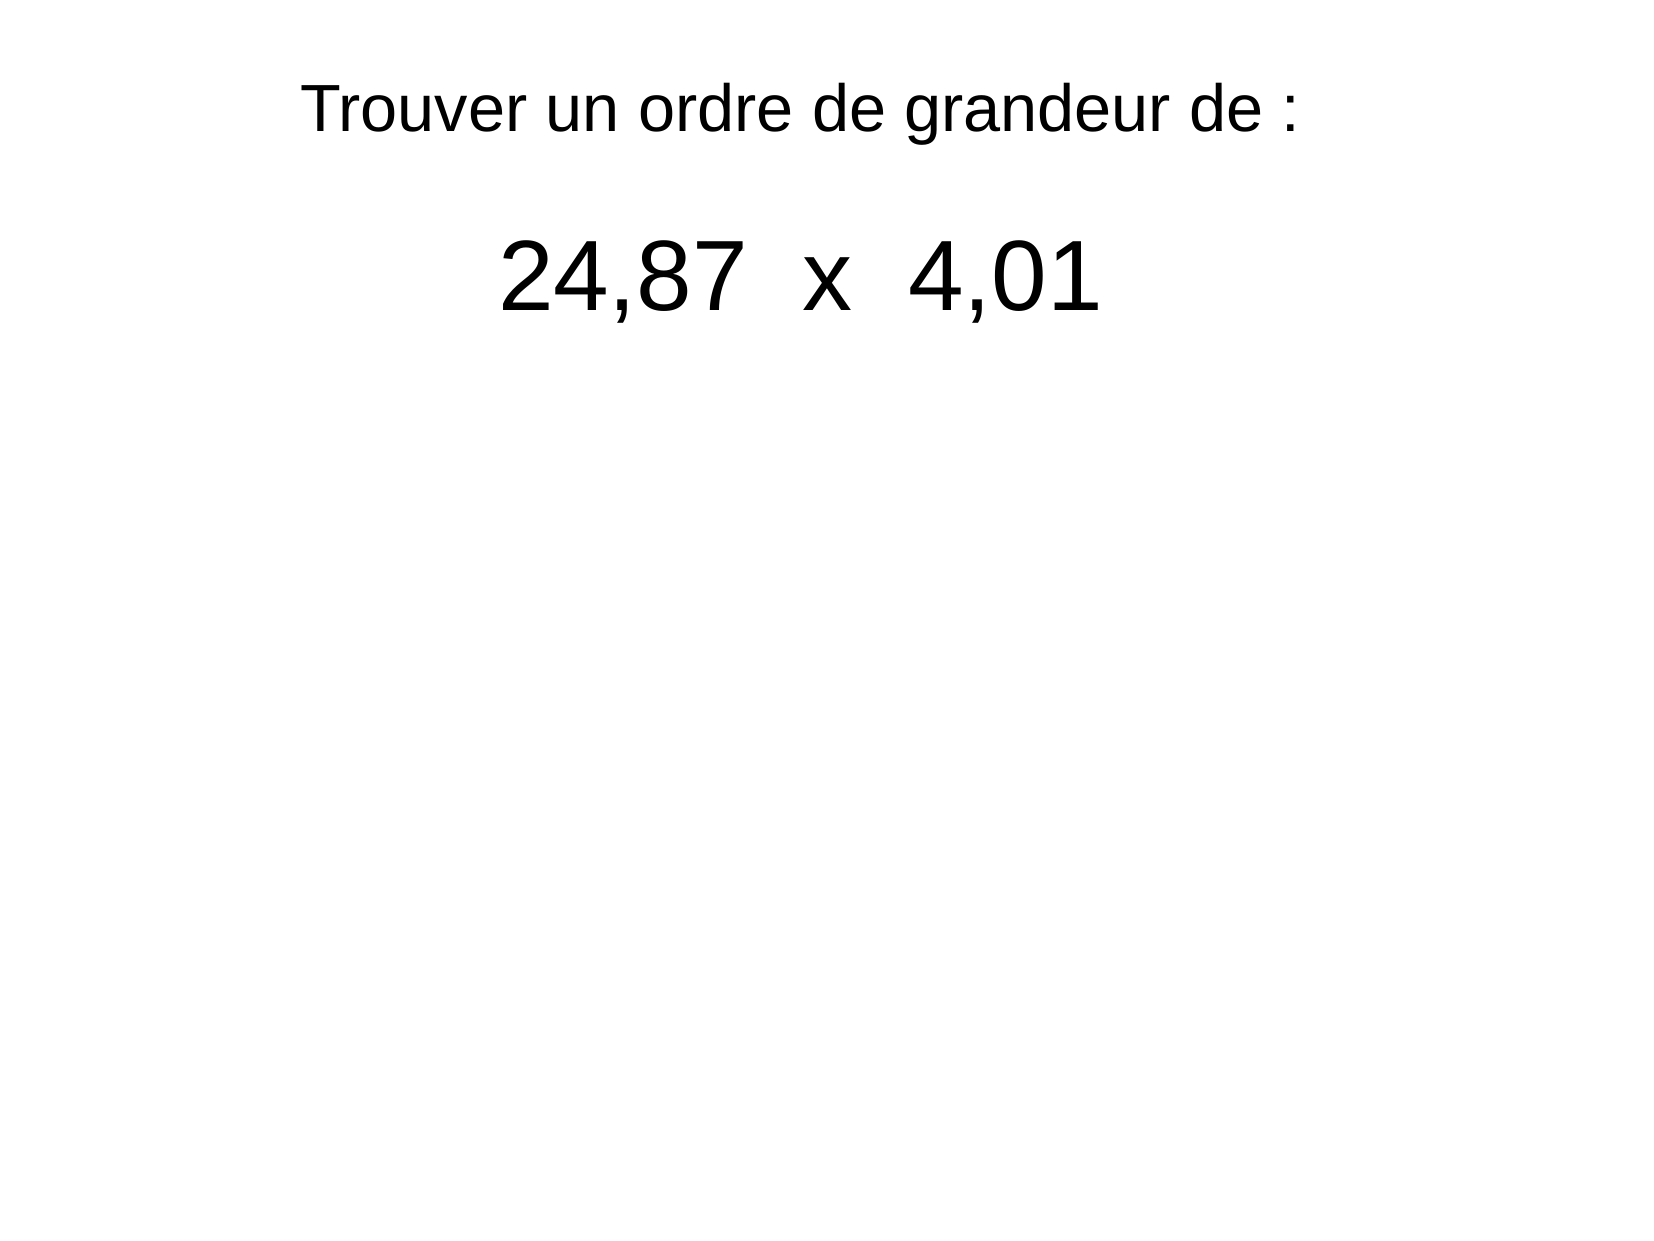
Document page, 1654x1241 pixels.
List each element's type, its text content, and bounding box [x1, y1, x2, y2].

subtitle Trouver un ordre de grandeur de : 24,87 x 4,01 [56, 70, 1545, 482]
